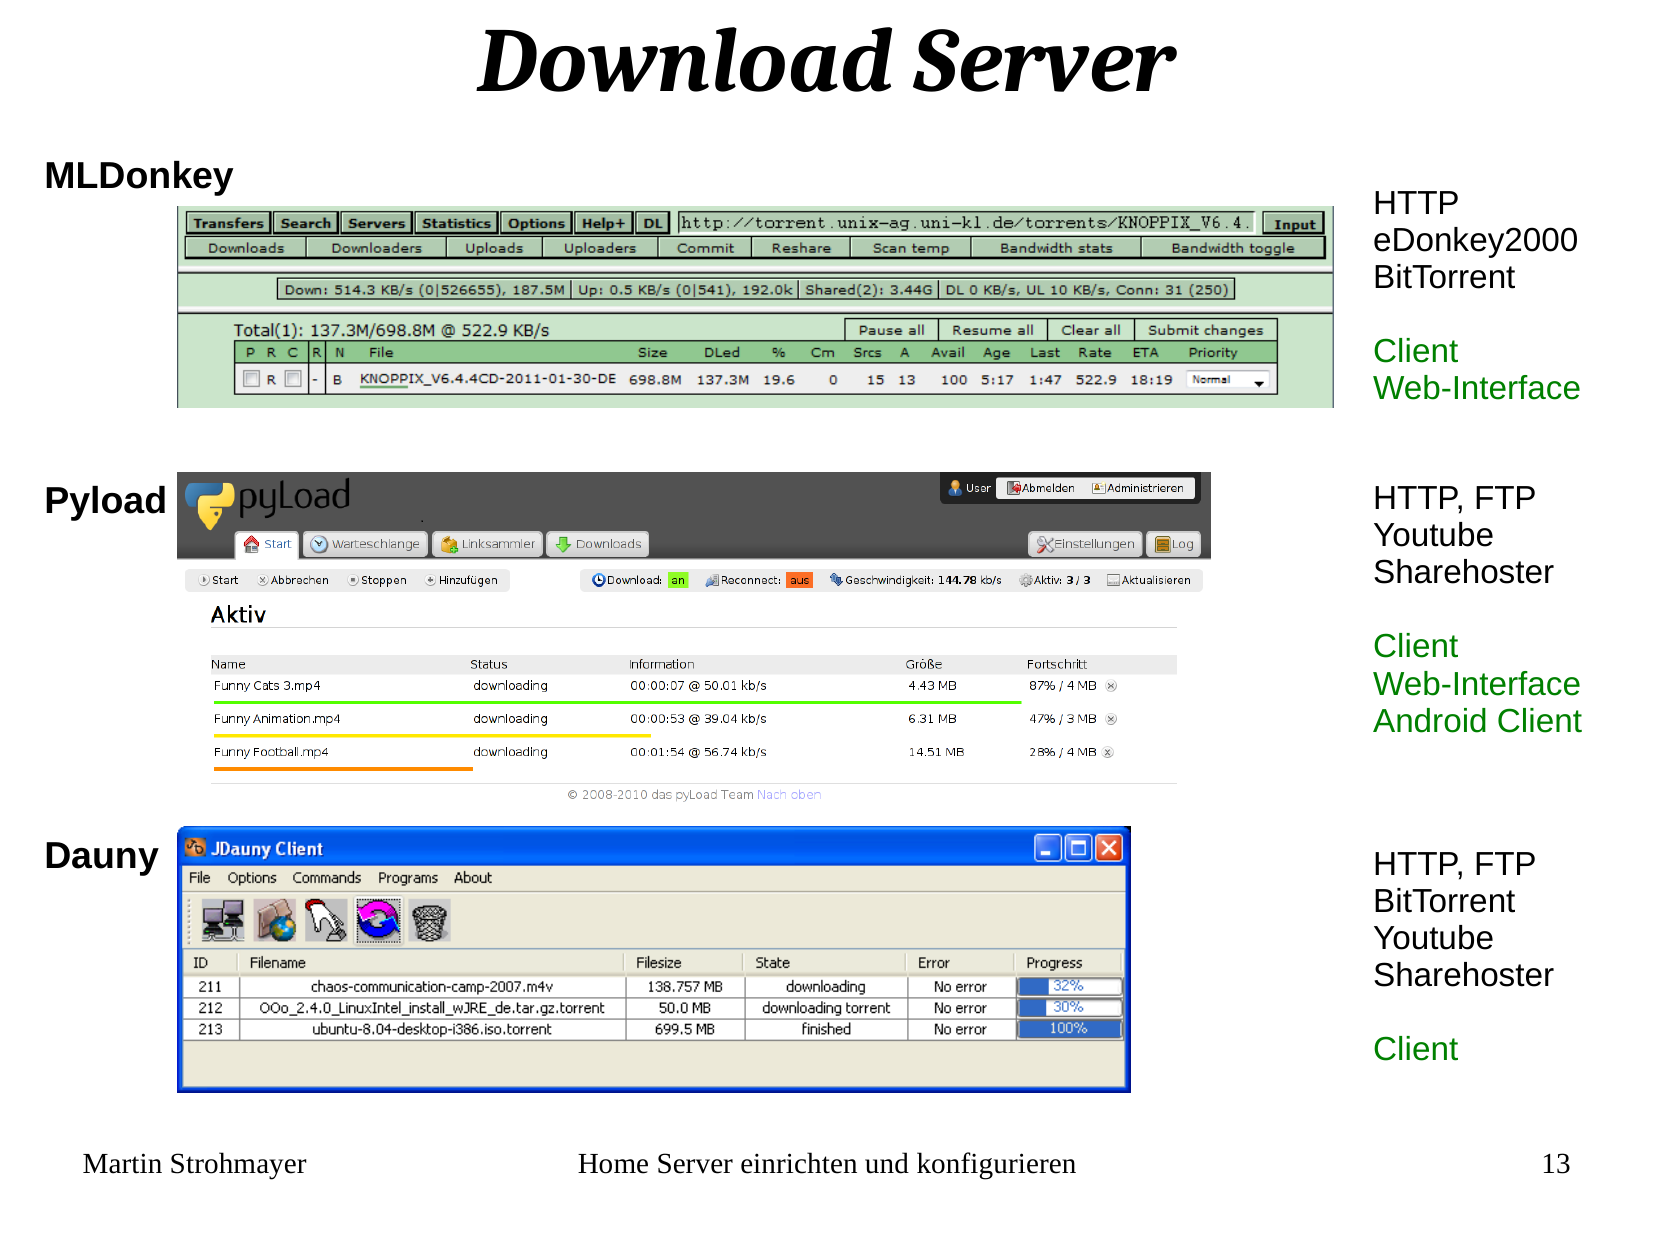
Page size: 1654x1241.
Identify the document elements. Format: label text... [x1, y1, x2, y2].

text_box HTTP, FTP Youtube Sharehoster Client Web-Interface Android Client [1358, 472, 1625, 749]
text_box Dauny [29, 826, 178, 885]
picture [177, 826, 1131, 1093]
text_box MLDonkey [29, 147, 266, 206]
text_box HTTP, FTP BitTorrent Youtube Sharehoster Client [1358, 837, 1625, 1077]
text_box HTTP eDonkey2000 BitTorrent Client Web-Interface [1358, 177, 1625, 416]
picture [177, 472, 1211, 807]
picture [177, 206, 1334, 408]
title Download Server [0, 7, 1654, 116]
text_box Pyload [29, 472, 207, 531]
